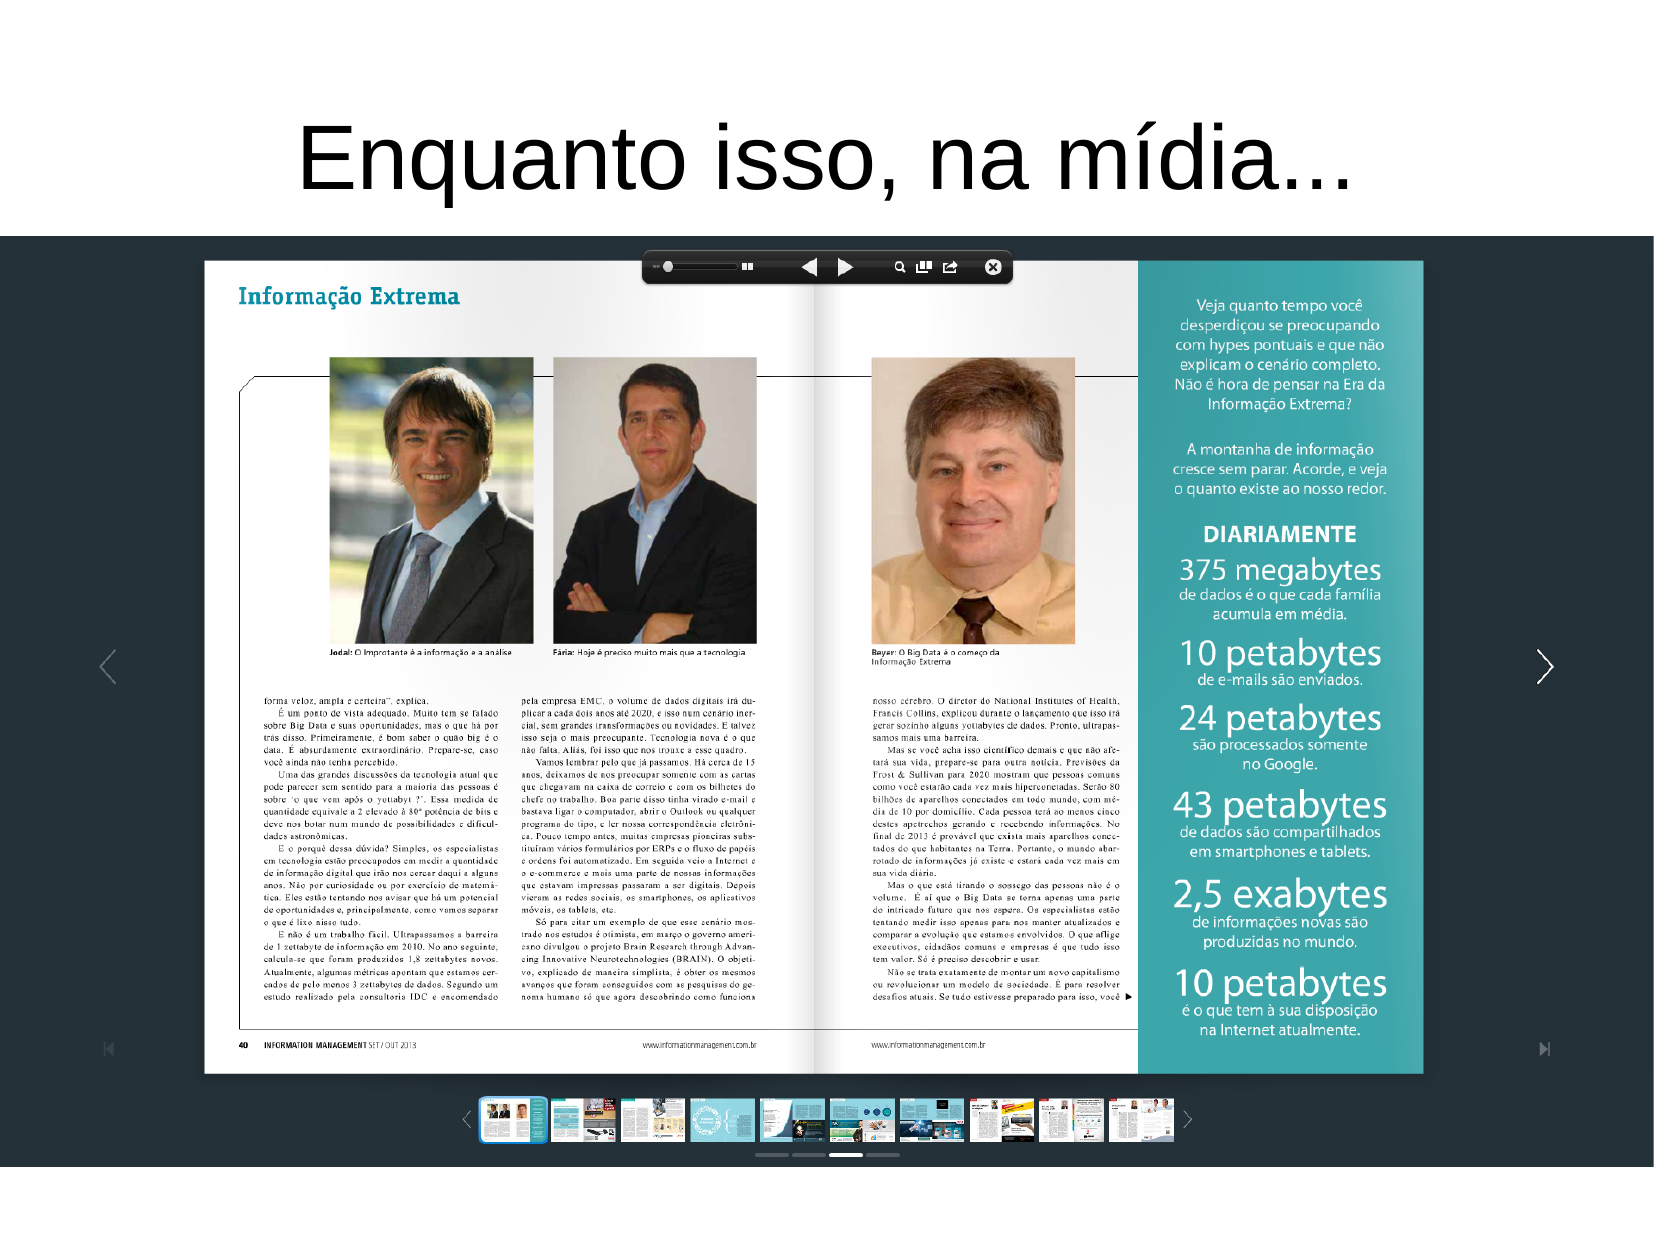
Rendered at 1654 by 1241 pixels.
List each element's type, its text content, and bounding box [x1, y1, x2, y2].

title Enquanto isso, na mídia... [82, 49, 1571, 236]
picture [0, 236, 1654, 1167]
